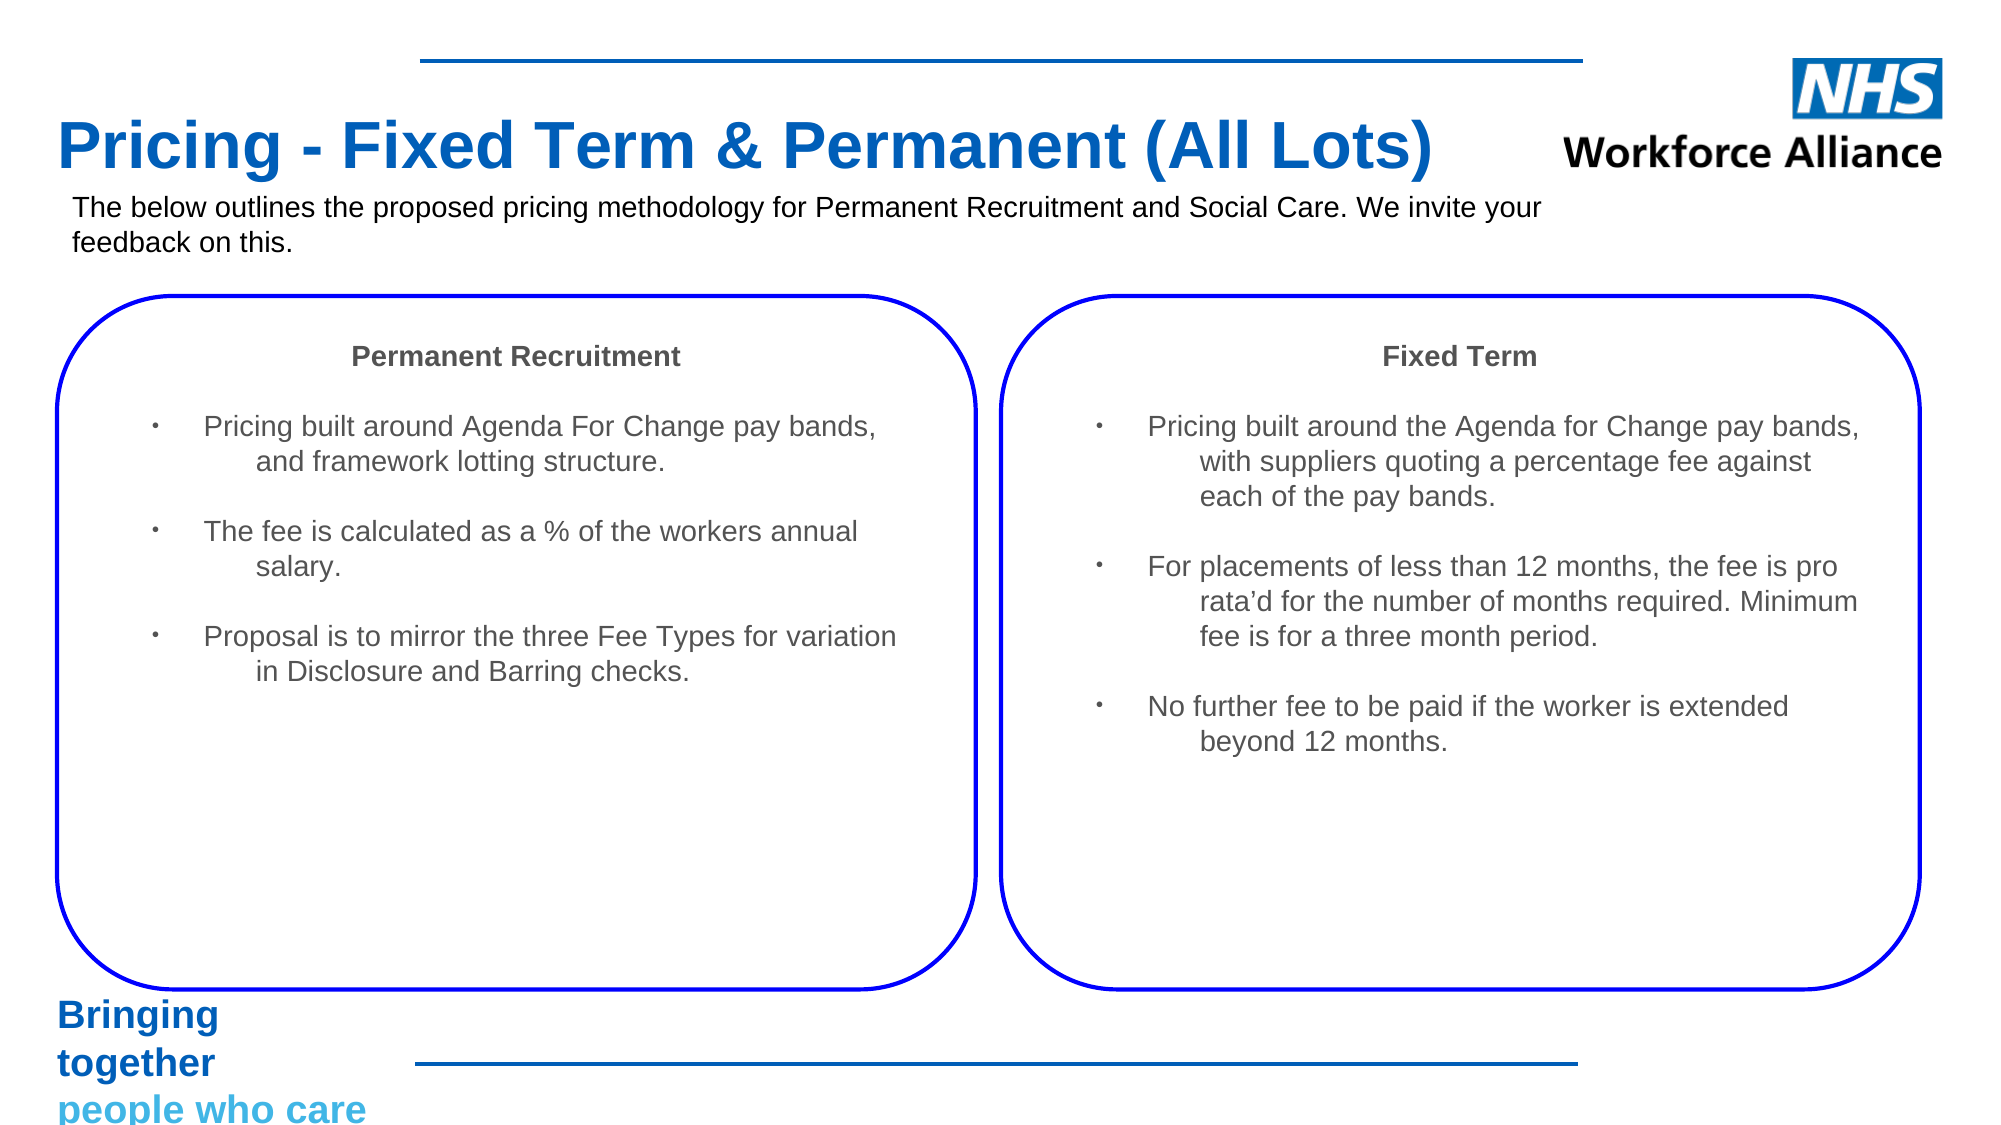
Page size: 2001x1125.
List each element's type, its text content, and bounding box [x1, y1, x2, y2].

text_box The below outlines the proposed pricing methodology for Permanent Recruitment and Social Care. We invite your feedback on this. [56, 173, 1659, 275]
text_box Bringing together people who care [56, 989, 382, 1069]
text_box Permanent Recruitment Pricing built around Agenda For Change pay bands, and framework lotting structure. The fee is calculated as a % of the workers annual salary. Proposal is to mirror the three Fee Types for variation in Disclosure and Barring checks. [56, 295, 976, 990]
title Pricing - Fixed Term & Permanent (All Lots) [56, 90, 1556, 173]
picture [1563, 59, 1943, 168]
text_box Fixed Term Pricing built around the Agenda for Change pay bands, with suppliers quoting a percentage fee against each of the pay bands. For placements of less than 12 months, the fee is pro rata’d for the number of months required. Minimum fee is for a three month period. No further fee to be paid if the worker is extended beyond 12 months. [1001, 295, 1920, 990]
